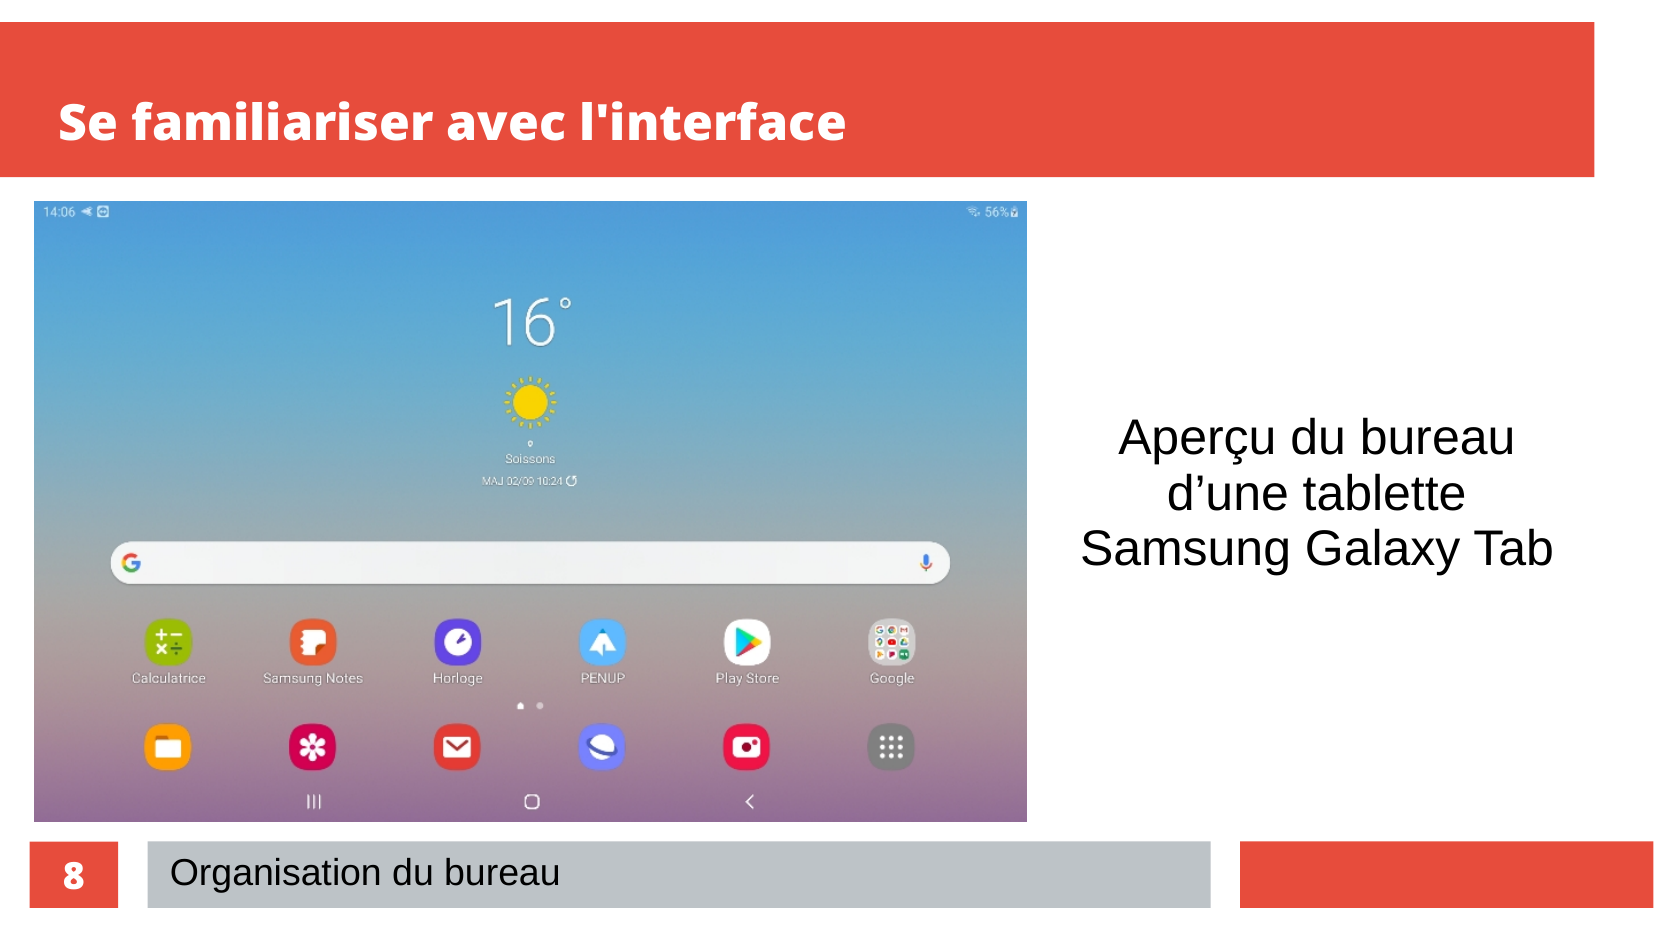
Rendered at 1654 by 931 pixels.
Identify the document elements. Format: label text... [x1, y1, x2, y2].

picture [34, 201, 1027, 822]
text_box Organisation du bureau [154, 844, 1154, 907]
text_box Aperçu du bureau d’une tablette Samsung Galaxy Tab [1051, 401, 1583, 815]
title Se familiariser avec l'interface [59, 44, 1595, 156]
